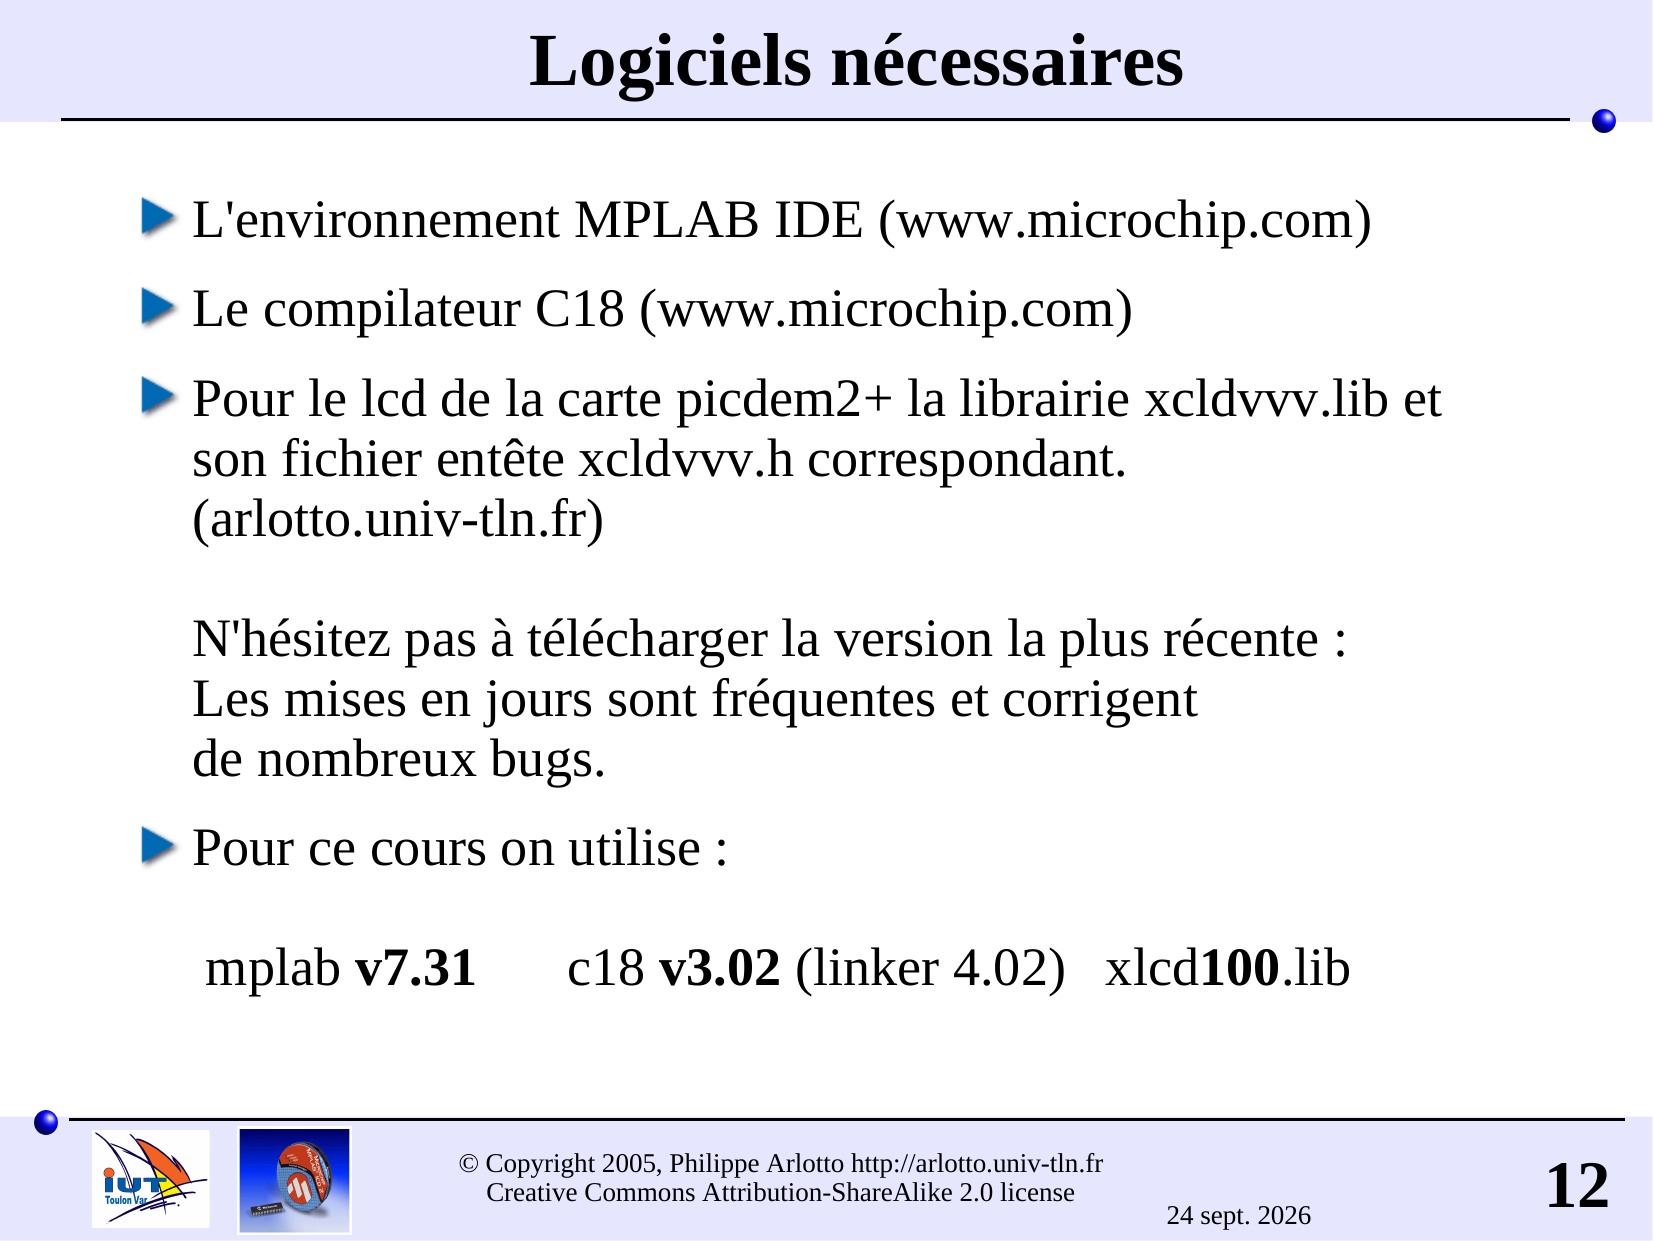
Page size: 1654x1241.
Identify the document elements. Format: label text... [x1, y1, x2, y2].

list L'environnement MPLAB IDE (www.microchip.com) Le compilateur C18 (www.microchip.com) Pour le lcd de la carte picdem2+ la librairie xcldvvv.lib et son fichier entête xcldvvv.h correspondant. (arlotto.univ-tln.fr) N'hésitez pas à télécharger la version la plus récente : Les mises en jours sont fréquentes et corrigent de nombreux bugs. Pour ce cours on utilise : mplab v7.31 c18 v3.02 (linker 4.02) xlcd100.lib [121, 188, 1534, 1135]
title Logiciels nécessaires [95, 11, 1585, 110]
picture [237, 1135, 352, 1235]
